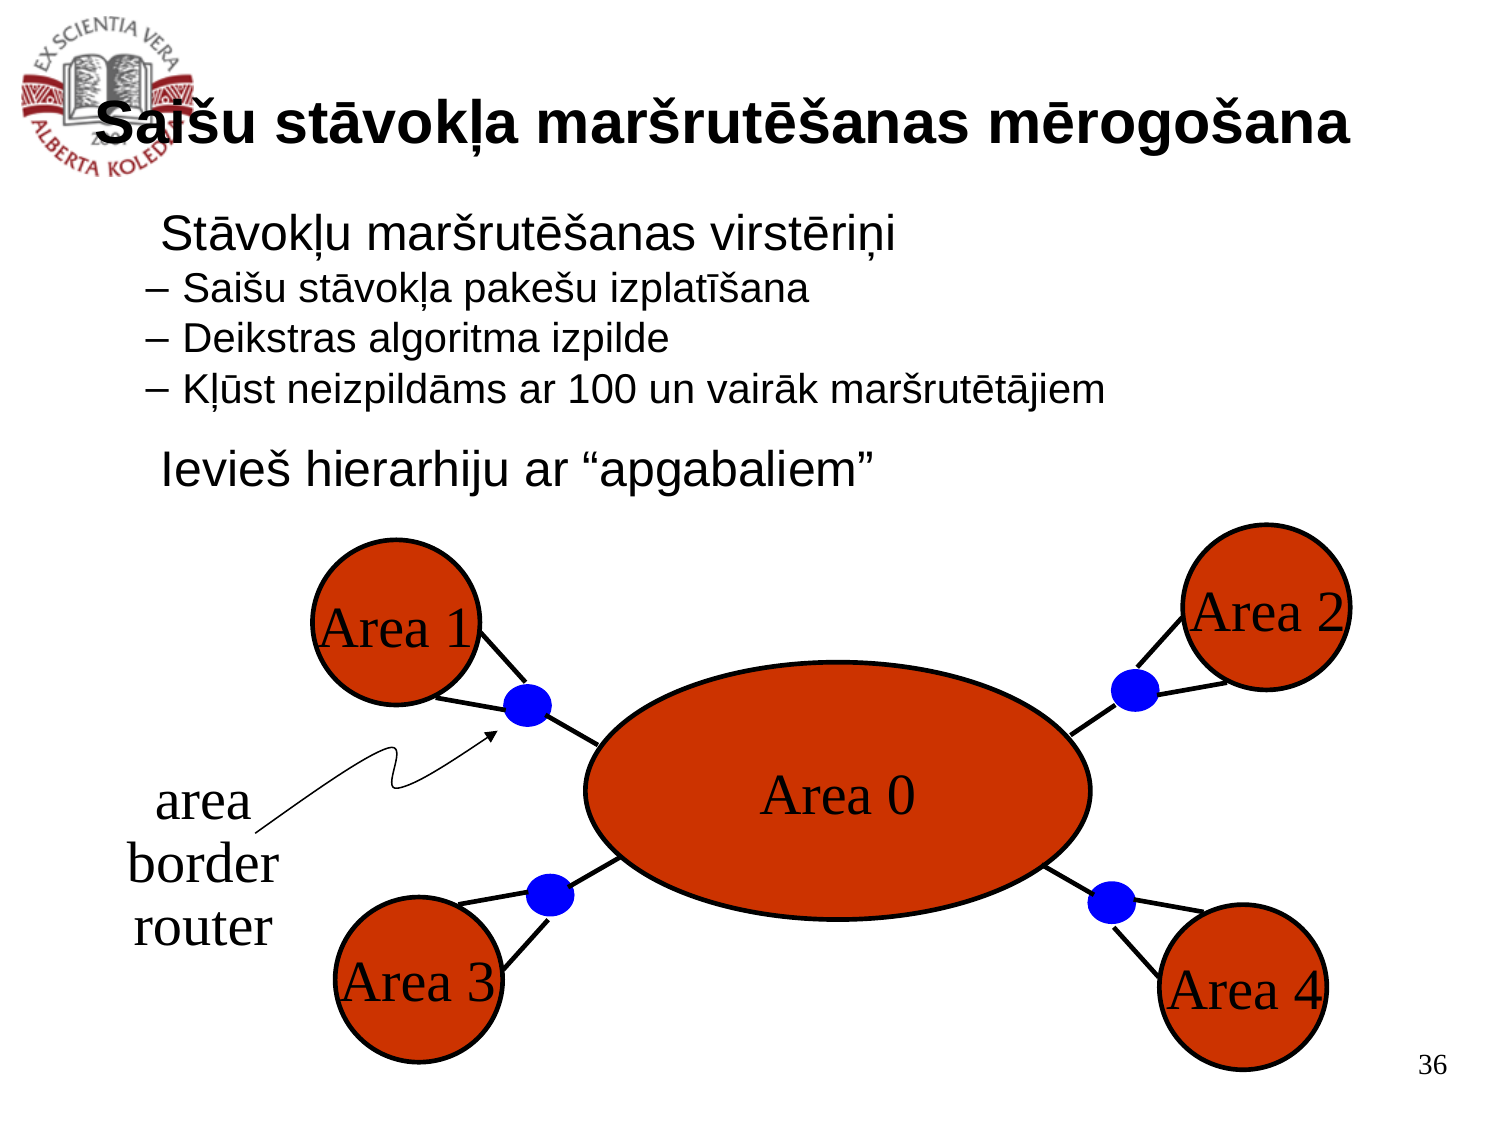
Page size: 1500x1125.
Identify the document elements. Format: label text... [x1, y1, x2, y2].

text_box [325, 667, 467, 706]
text_box [1194, 524, 1339, 565]
text_box <skaitlis> [1312, 1037, 1463, 1101]
list Stāvokļu maršrutēšanas virstēriņi Saišu stāvokļa pakešu izplatīšana Deikstras algoritma izpilde Kļūst neizpildāms ar 100 un vairāk maršrutētājiem Ievieš hierarhiju ar “apgabaliem” [75, 199, 1438, 538]
text_box area border router [112, 761, 295, 967]
text_box Area 2 [1174, 565, 1361, 652]
text_box [1111, 669, 1159, 712]
text_box Area 1 [301, 580, 489, 667]
text_box [1172, 904, 1314, 943]
text_box [503, 684, 552, 727]
text_box [347, 1022, 491, 1063]
text_box [348, 897, 490, 935]
text_box Area 0 [585, 662, 1091, 920]
title Saišu stāvokļa maršrutēšanas mērogošana [50, 62, 1374, 175]
text_box [1170, 1029, 1316, 1070]
text_box [1088, 882, 1136, 924]
text_box [324, 539, 469, 580]
text_box Area 3 [324, 935, 511, 1022]
text_box [1196, 652, 1337, 690]
text_box Area 4 [1151, 943, 1338, 1029]
picture [21, 16, 194, 177]
text_box [526, 874, 574, 916]
